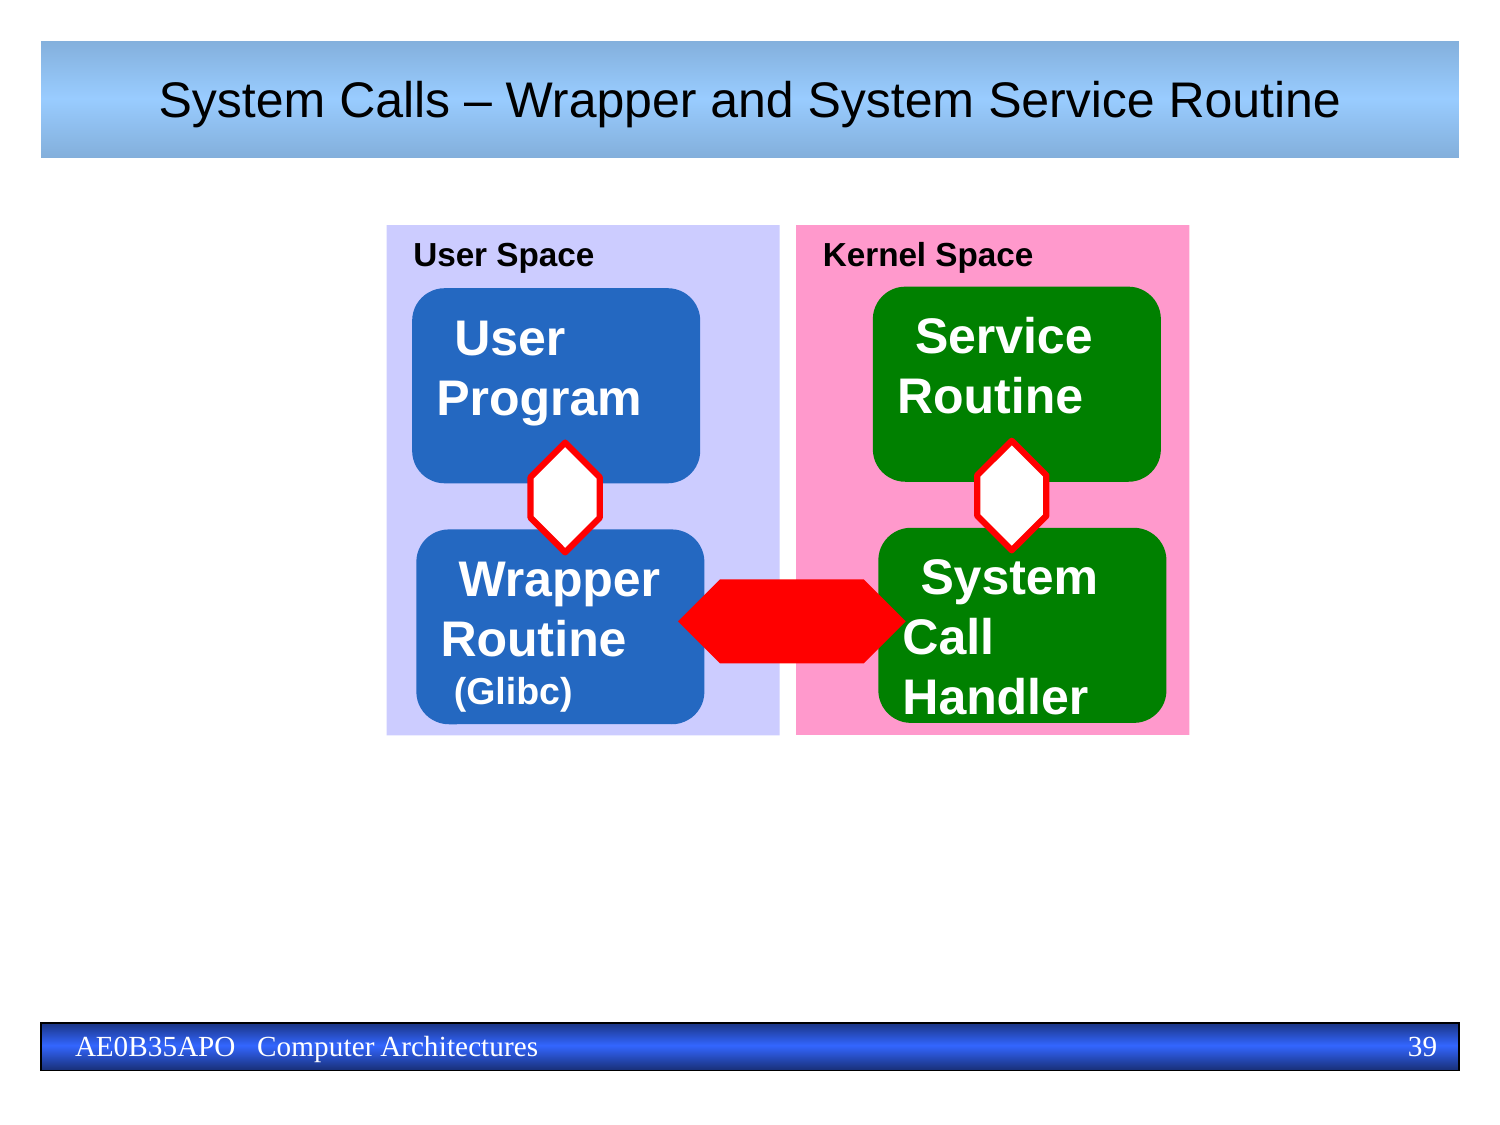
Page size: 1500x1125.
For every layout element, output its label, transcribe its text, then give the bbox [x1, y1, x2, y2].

text_box System Call Handler [878, 527, 1167, 723]
text_box Service Routine [872, 286, 1161, 482]
text_box [530, 442, 600, 553]
text_box [678, 579, 906, 664]
text_box Wrapper Routine (Glibc) [416, 529, 705, 725]
title System Calls – Wrapper and System Service Routine [41, 41, 1459, 158]
text_box User Program [412, 288, 701, 484]
text_box User Space [386, 225, 780, 736]
text_box Kernel Space [796, 225, 1190, 735]
text_box [977, 440, 1047, 551]
